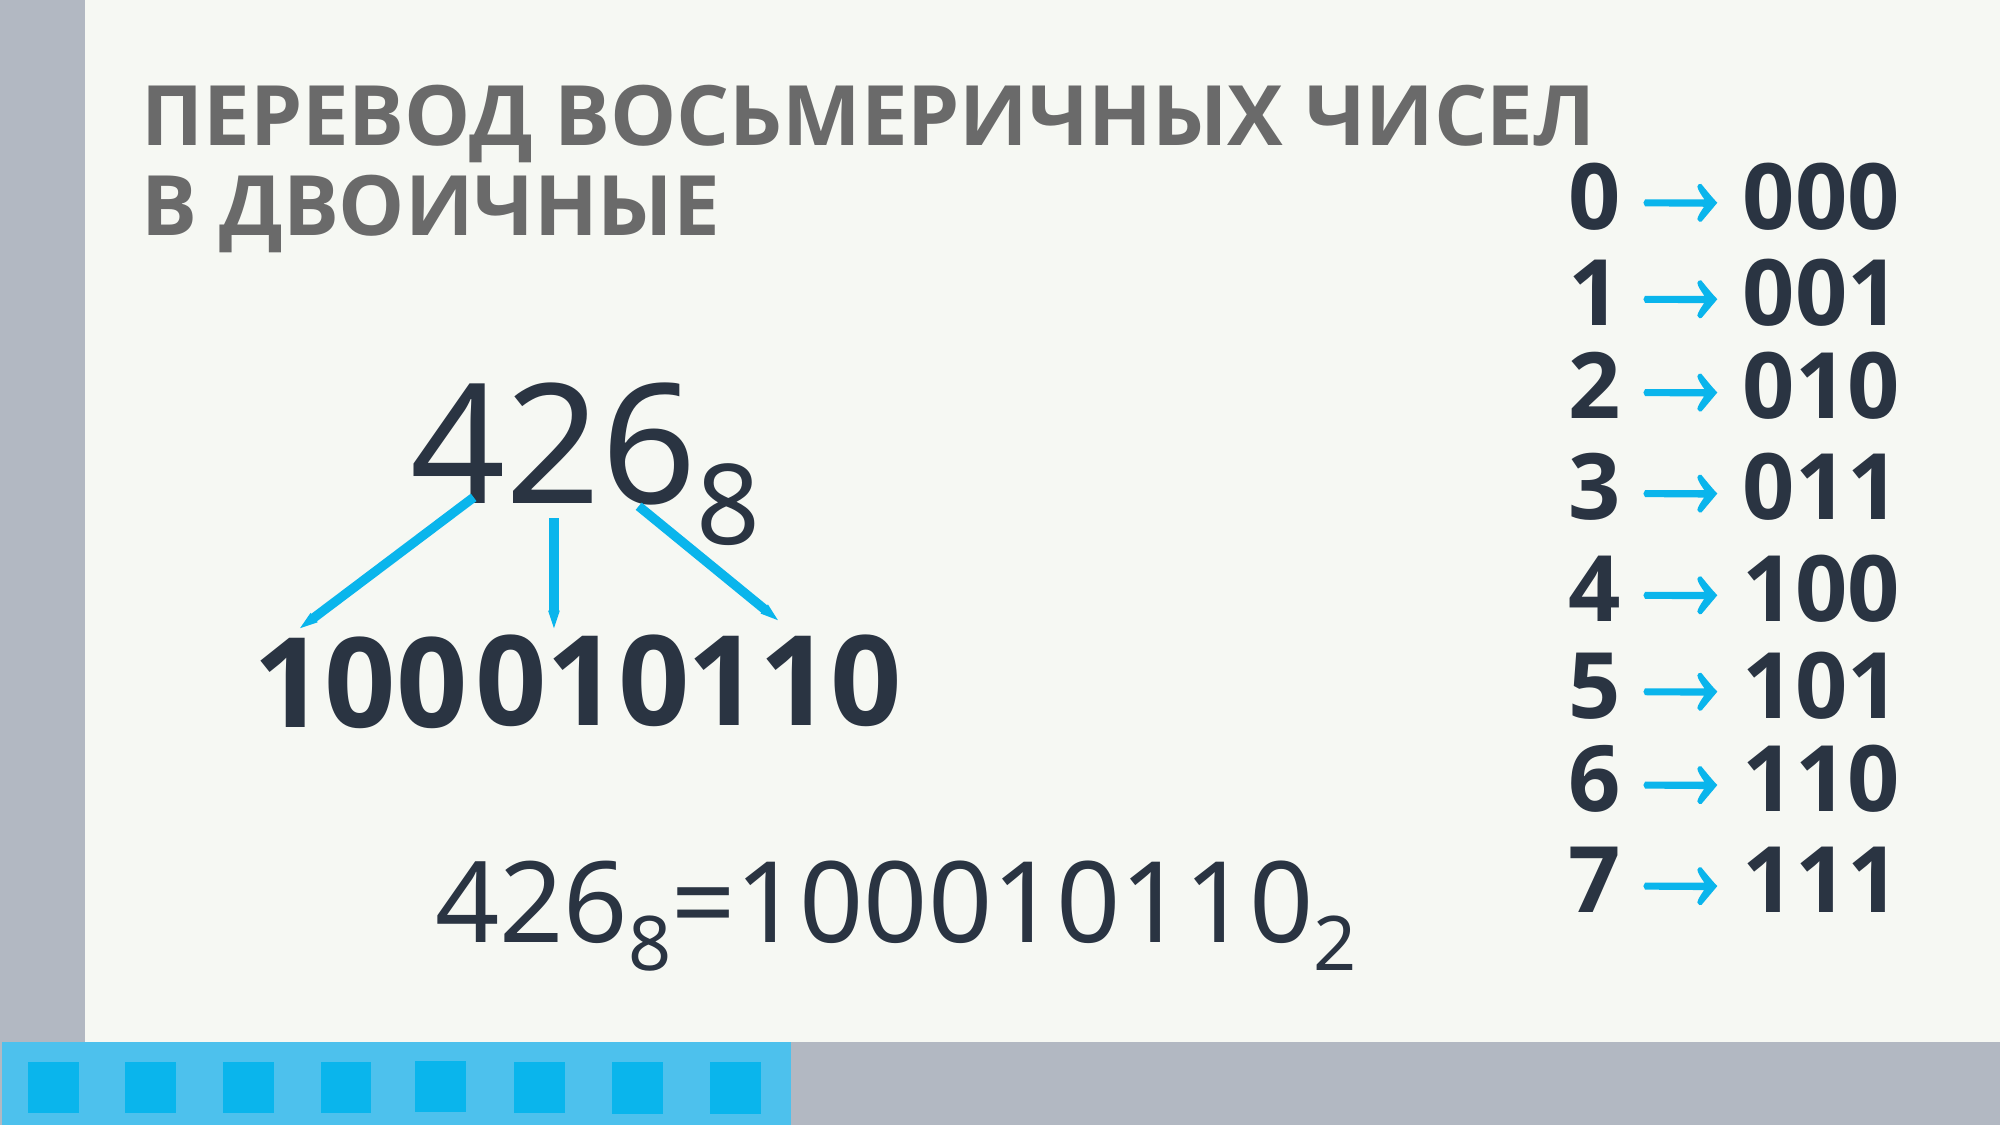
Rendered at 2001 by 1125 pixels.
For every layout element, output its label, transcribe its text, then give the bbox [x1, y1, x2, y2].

text_box 1  001 [1553, 226, 1951, 319]
text_box 5  101 [1553, 619, 1951, 712]
text_box 0  000 [1553, 129, 1951, 226]
text_box 7  111 [1553, 813, 1951, 940]
text_box 010 [460, 593, 672, 760]
text_box 4268=1000101102 [238, 822, 1554, 975]
text_box 4268 [181, 328, 990, 547]
title ПЕРЕВОД ВОСЬМЕРИЧНЫХ ЧИСЕЛ В ДВОИЧНЫЕ [126, 55, 1852, 273]
text_box 100 [238, 594, 504, 762]
text_box 4  100 [1553, 522, 1951, 619]
text_box 110 [672, 592, 938, 760]
text_box 2  010 [1553, 319, 1951, 420]
text_box 3  011 [1553, 420, 1951, 522]
text_box 6  110 [1553, 712, 1951, 813]
